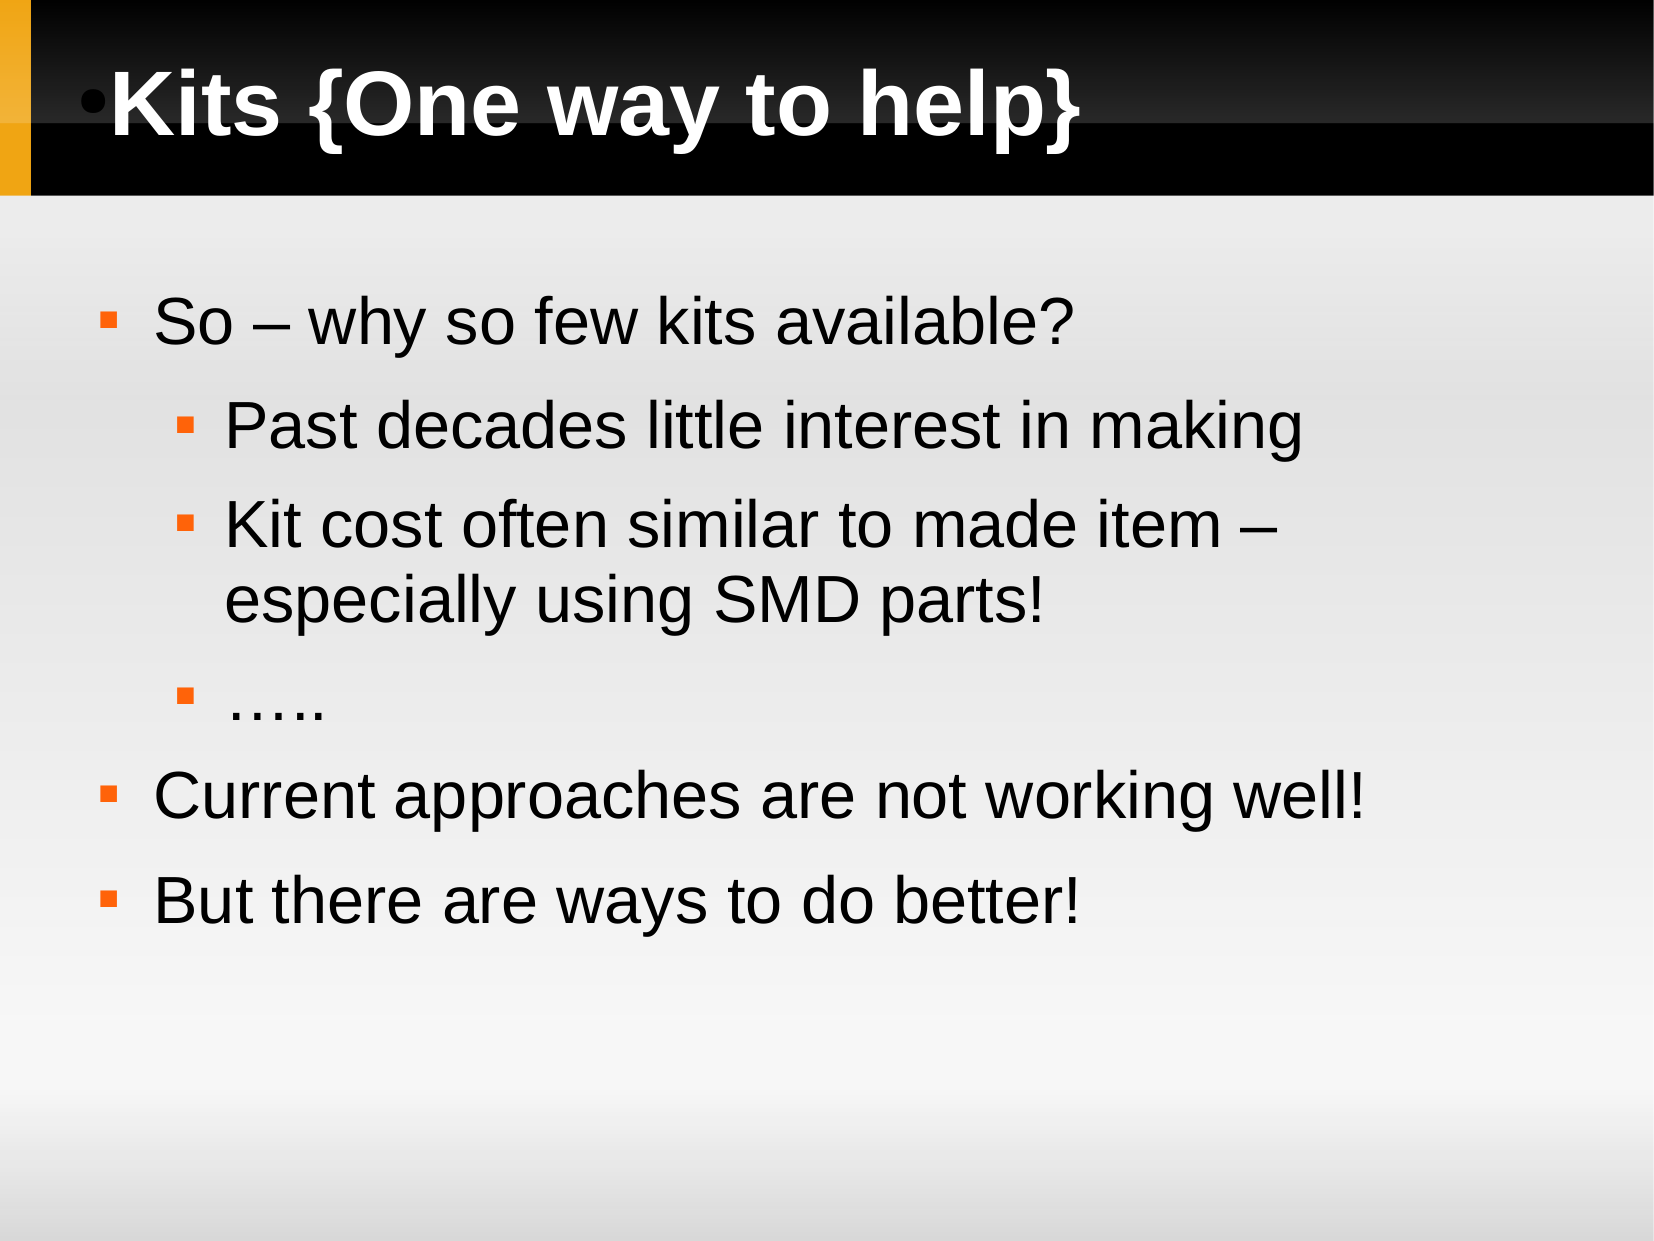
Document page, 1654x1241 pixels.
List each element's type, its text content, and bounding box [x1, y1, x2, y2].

title Kits {One way to help} [76, 0, 1565, 208]
picture [0, 0, 1654, 1241]
list So – why so few kits available? Past decades little interest in making Kit cost often similar to made item – especially using SMD parts! ….. Current approaches are not working well! But there are ways to do better! [82, 284, 1571, 1103]
